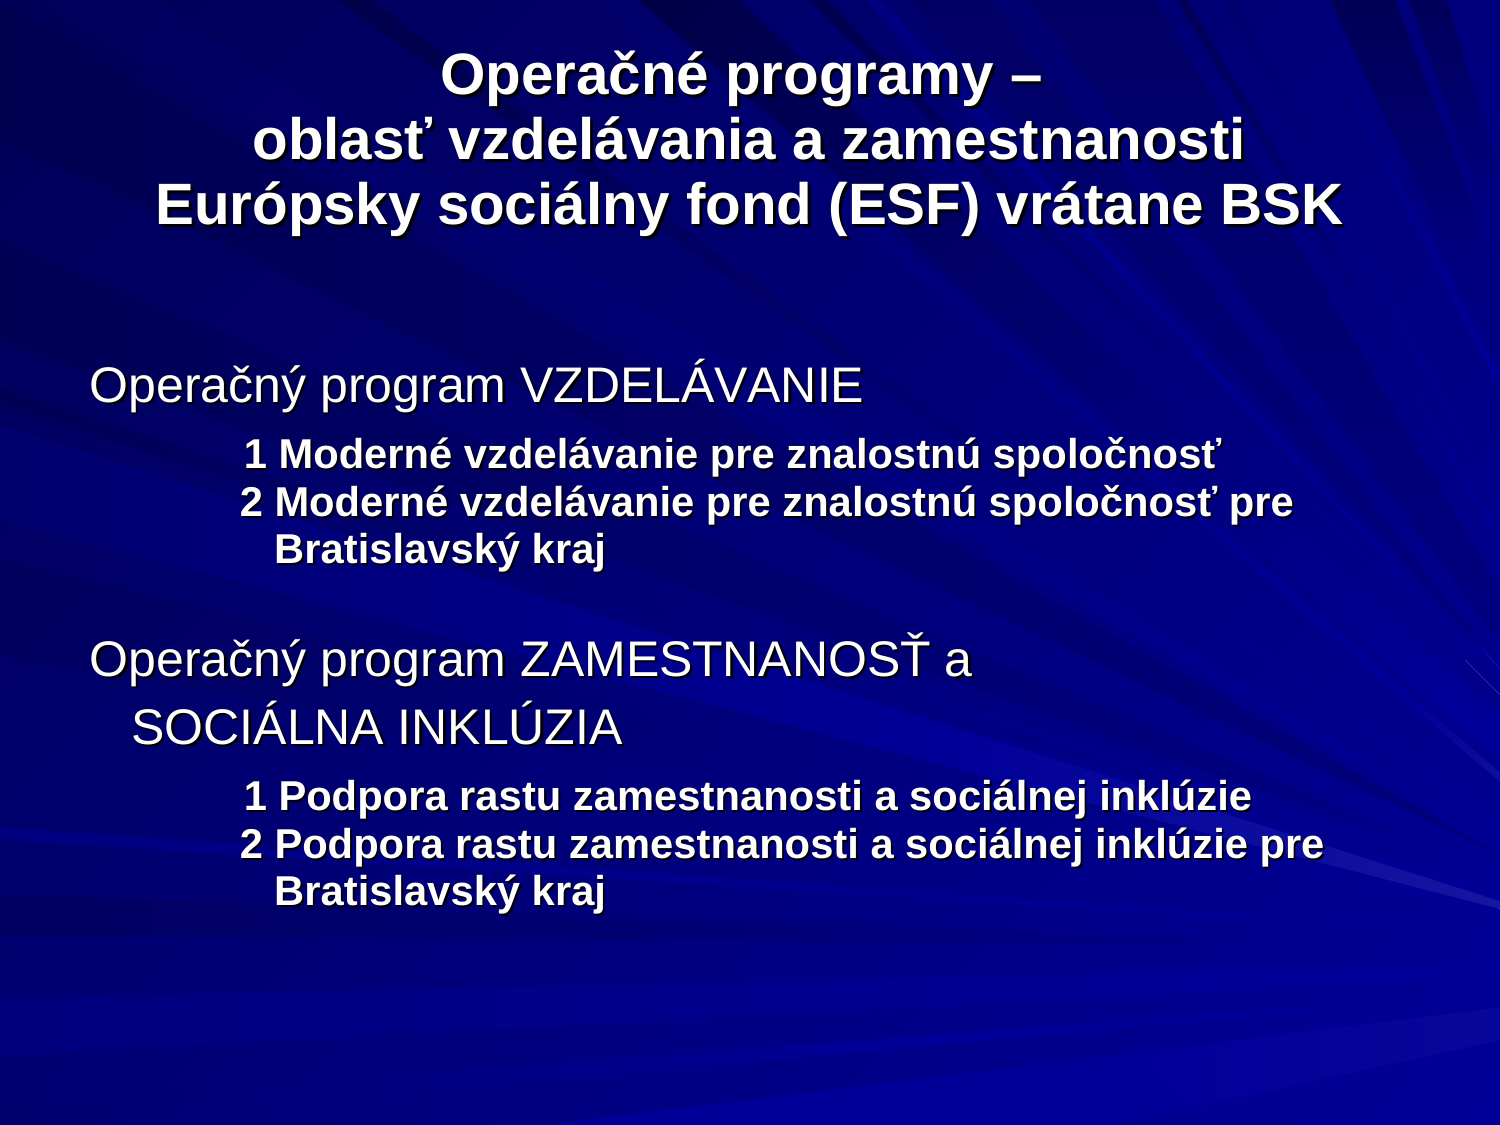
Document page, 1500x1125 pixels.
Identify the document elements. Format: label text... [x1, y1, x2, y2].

title Operačné programy – oblasť vzdelávania a zamestnanosti Európsky sociálny fond (ESF) vrátane BSK [75, 26, 1426, 252]
list Operačný program VZDELÁVANIE 1 Moderné vzdelávanie pre znalostnú spoločnosť 2 Moderné vzdelávanie pre znalostnú spoločnosť pre Bratislavský kraj Operačný program ZAMESTNANOSŤ a SOCIÁLNA INKLÚZIA 1 Podpora rastu zamestnanosti a sociálnej inklúzie 2 Podpora rastu zamestnanosti a sociálnej inklúzie pre Bratislavský kraj [75, 262, 1426, 1067]
